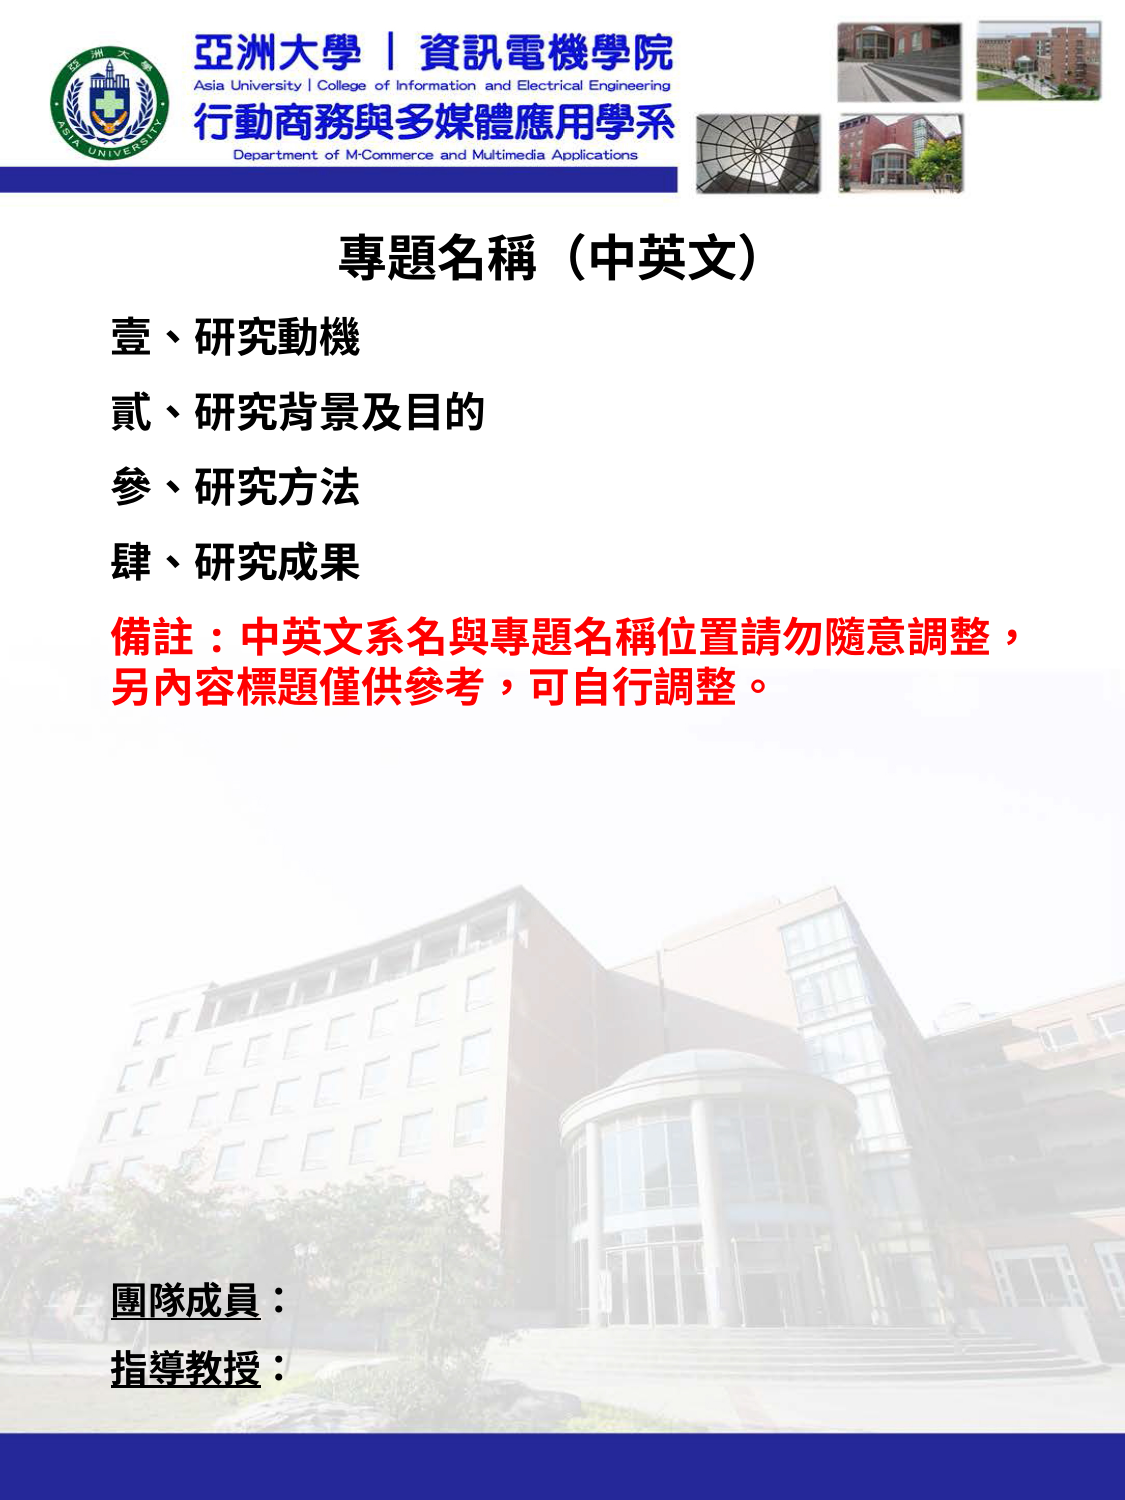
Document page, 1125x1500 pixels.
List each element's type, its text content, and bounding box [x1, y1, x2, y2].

text_box 專題名稱（中英文） 壹、研究動機 貳、研究背景及目的 參、研究方法 肆、研究成果 備註:中英文系名與專題名稱位置請勿隨意調整，另內容標題僅供參考，可自行調整。 團隊成員： 指導教授： [96, 218, 1029, 1398]
